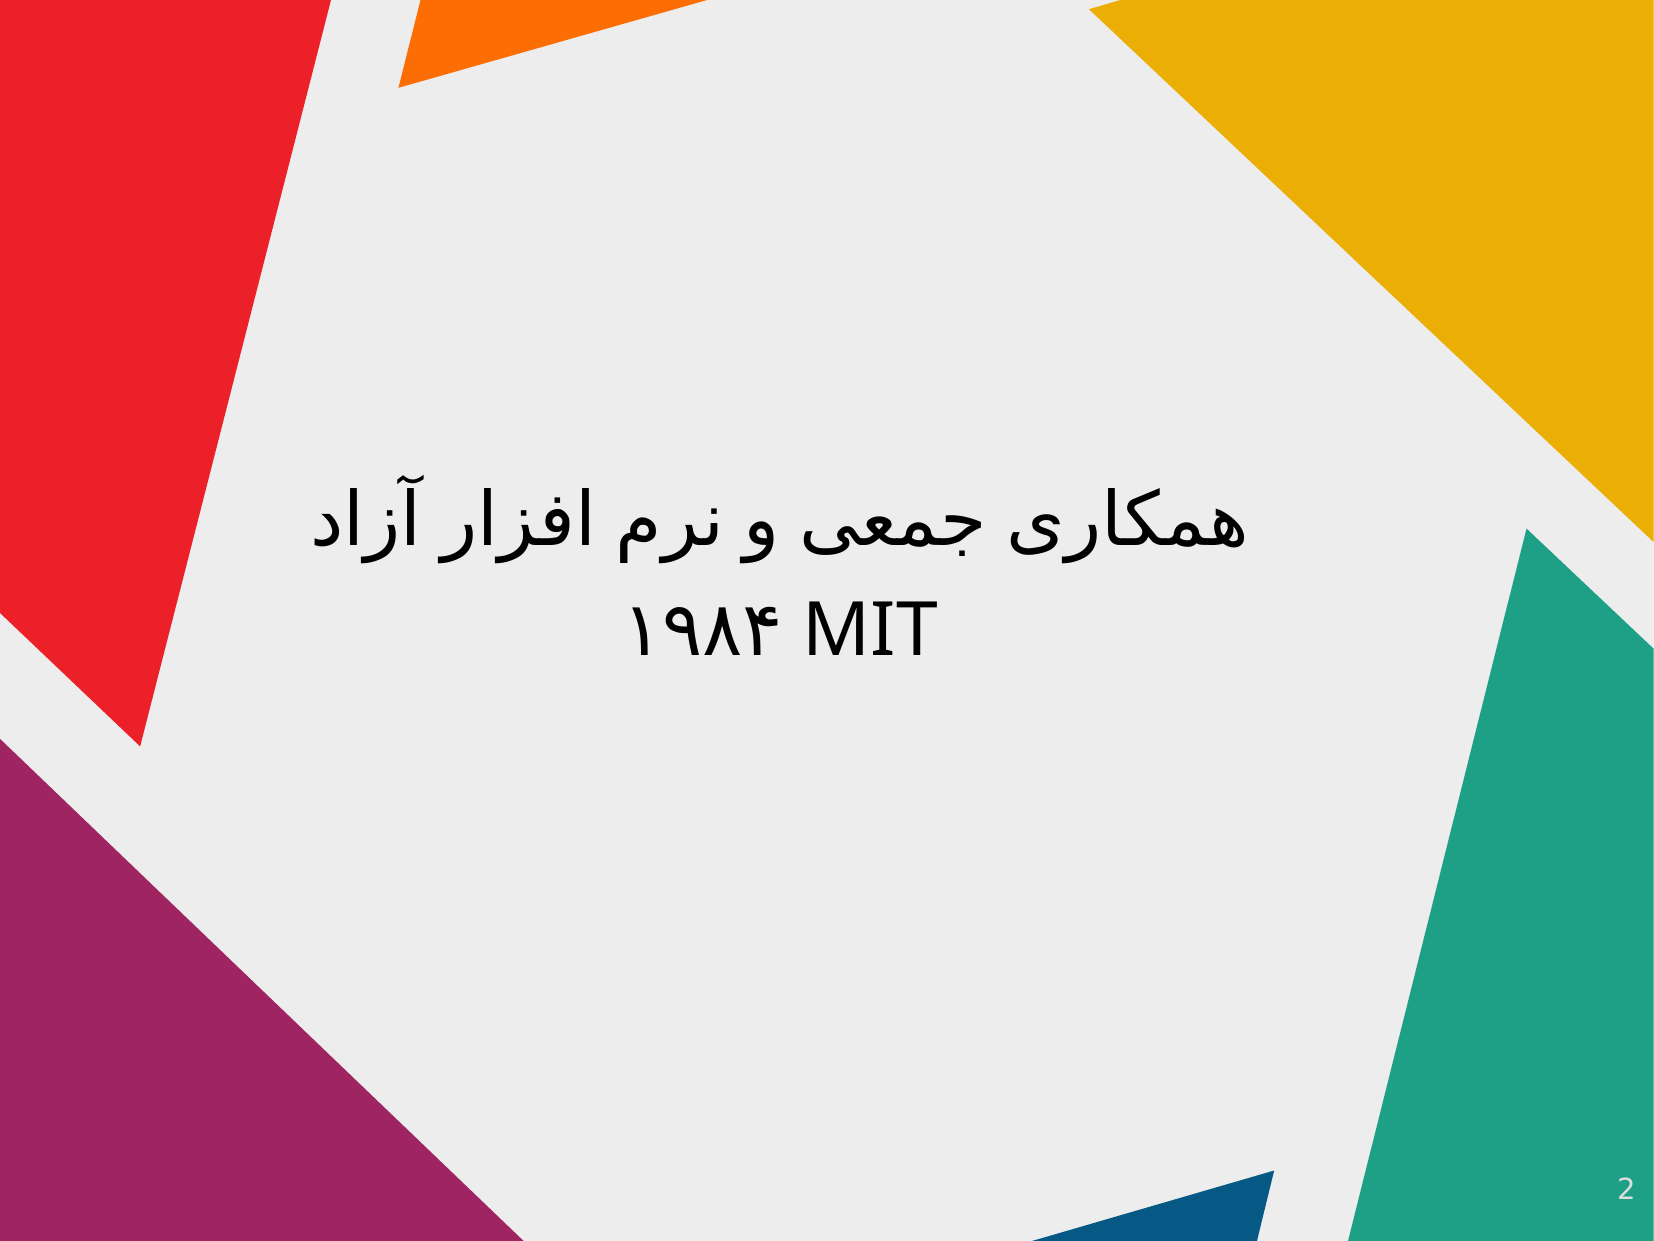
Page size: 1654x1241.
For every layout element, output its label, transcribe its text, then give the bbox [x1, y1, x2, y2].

text_box همکاری جمعی و نرم افزار آزاد ۱۹۸۴ MIT [225, 470, 1336, 961]
